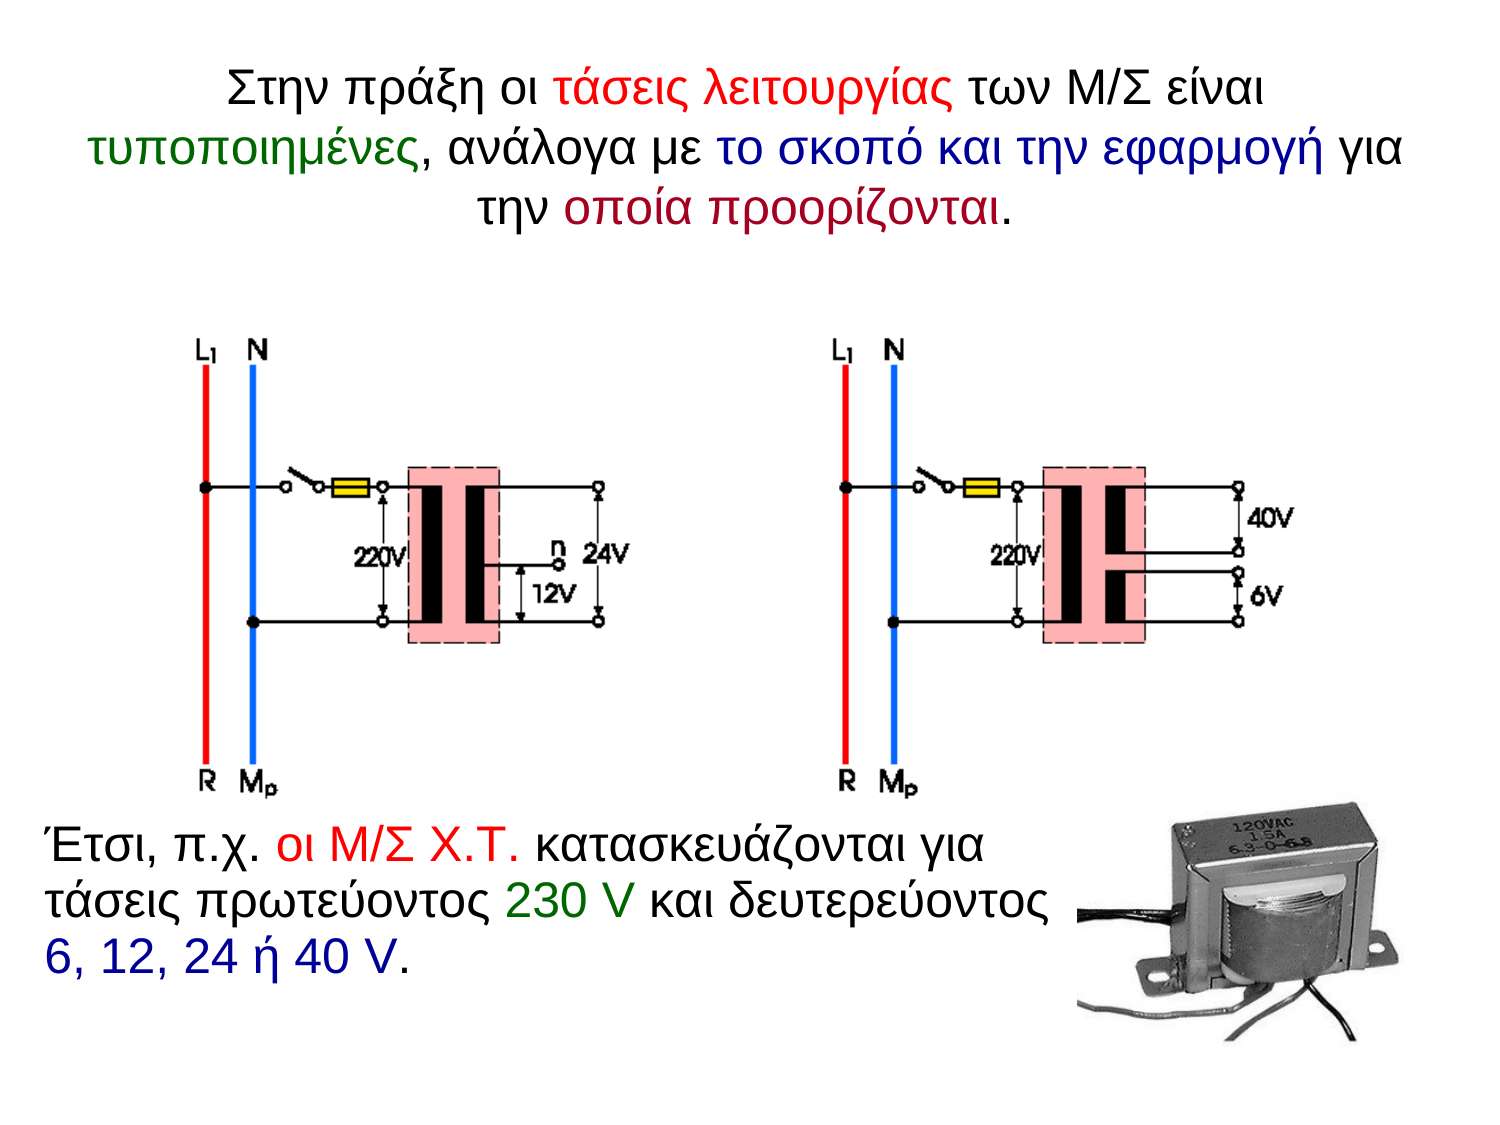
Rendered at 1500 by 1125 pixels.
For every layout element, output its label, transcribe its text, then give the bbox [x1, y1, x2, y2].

title Στην πράξη οι τάσεις λειτουργίας των Μ/Σ είναι τυποποιημένες, ανάλογα με το σκοπό και την εφαρμογή για την οποία προορίζονται. [70, 46, 1421, 235]
picture [150, 315, 1418, 1078]
text_box Έτσι, π.χ. οι Μ/Σ Χ.Τ. κατασκευάζονται για τάσεις πρωτεύοντος 230 V και δευτερεύοντος 6, 12, 24 ή 40 V. [29, 809, 1073, 1004]
